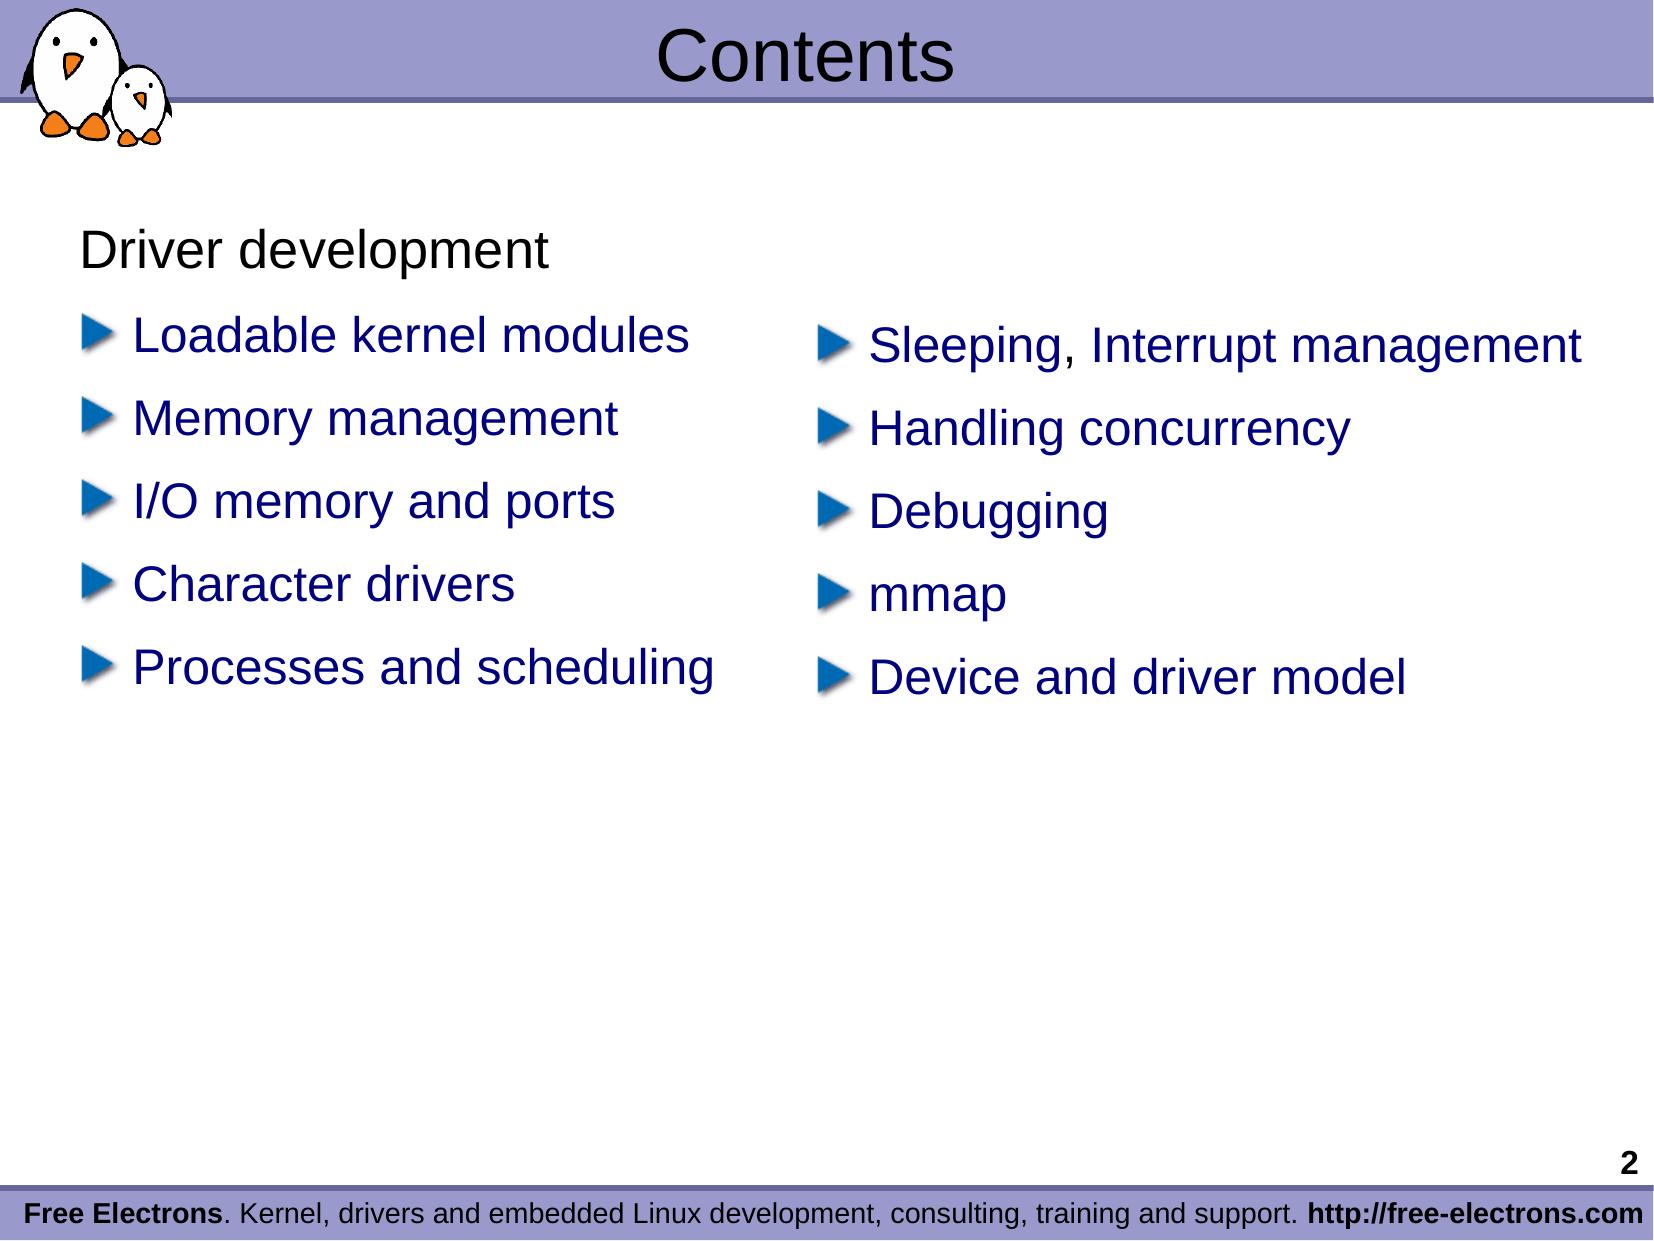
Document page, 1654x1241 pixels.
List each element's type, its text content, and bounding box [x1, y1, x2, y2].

title Contents [60, 9, 1551, 103]
picture [20, 8, 172, 147]
list Driver development Loadable kernel modules Memory management I/O memory and ports Character drivers Processes and scheduling [61, 219, 789, 1050]
list Sleeping, Interrupt management Handling concurrency Debugging mmap Device and driver model [797, 317, 1586, 974]
